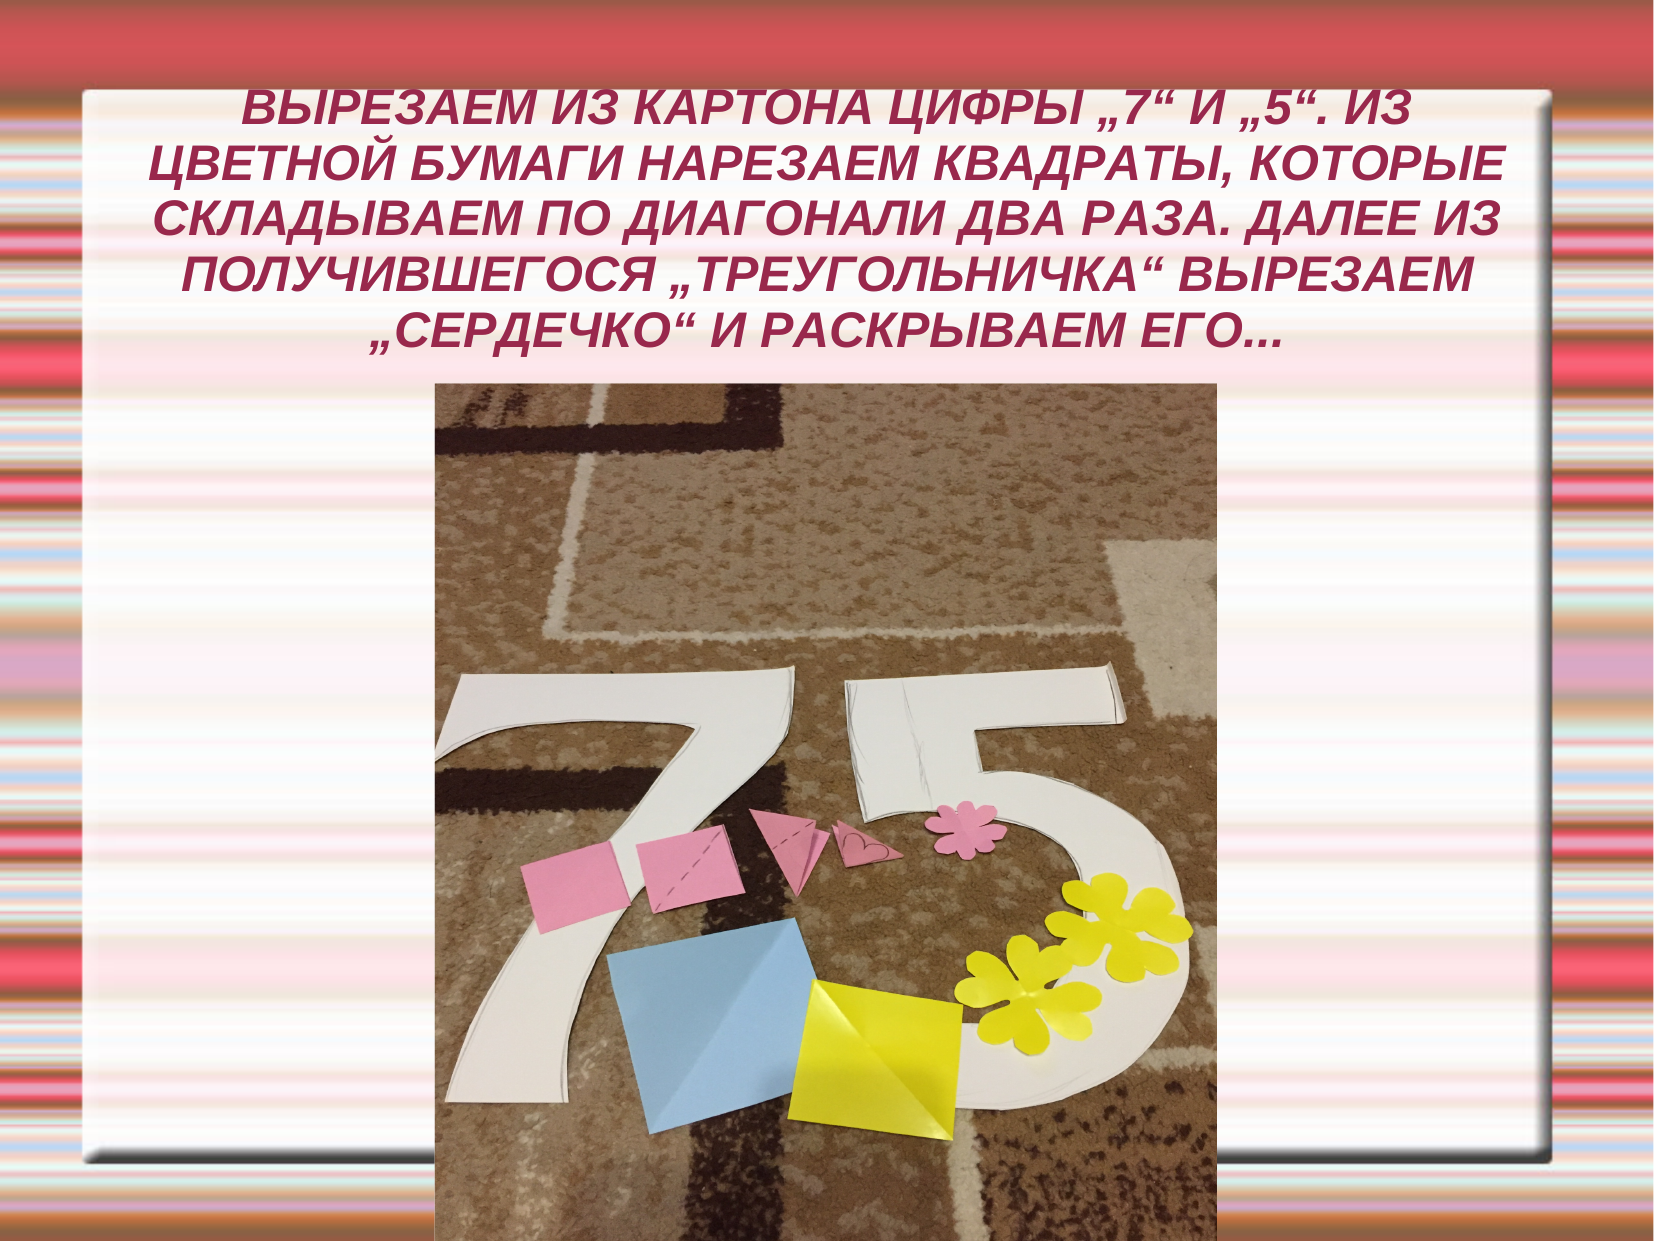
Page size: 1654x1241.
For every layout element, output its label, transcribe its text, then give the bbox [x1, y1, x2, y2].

title ВЫРЕЗАЕМ ИЗ КАРТОНА ЦИФРЫ „7“ И „5“. ИЗ ЦВЕТНОЙ БУМАГИ НАРЕЗАЕМ КВАДРАТЫ, КОТОРЫЕ СКЛАДЫВАЕМ ПО ДИАГОНАЛИ ДВА РАЗА. ДАЛЕЕ ИЗ ПОЛУЧИВШЕГОСЯ „ТРЕУГОЛЬНИЧКА“ ВЫРЕЗАЕМ „СЕРДЕЧКО“ И РАСКРЫВАЕМ ЕГО... [121, 75, 1534, 361]
picture [0, 0, 1654, 1241]
